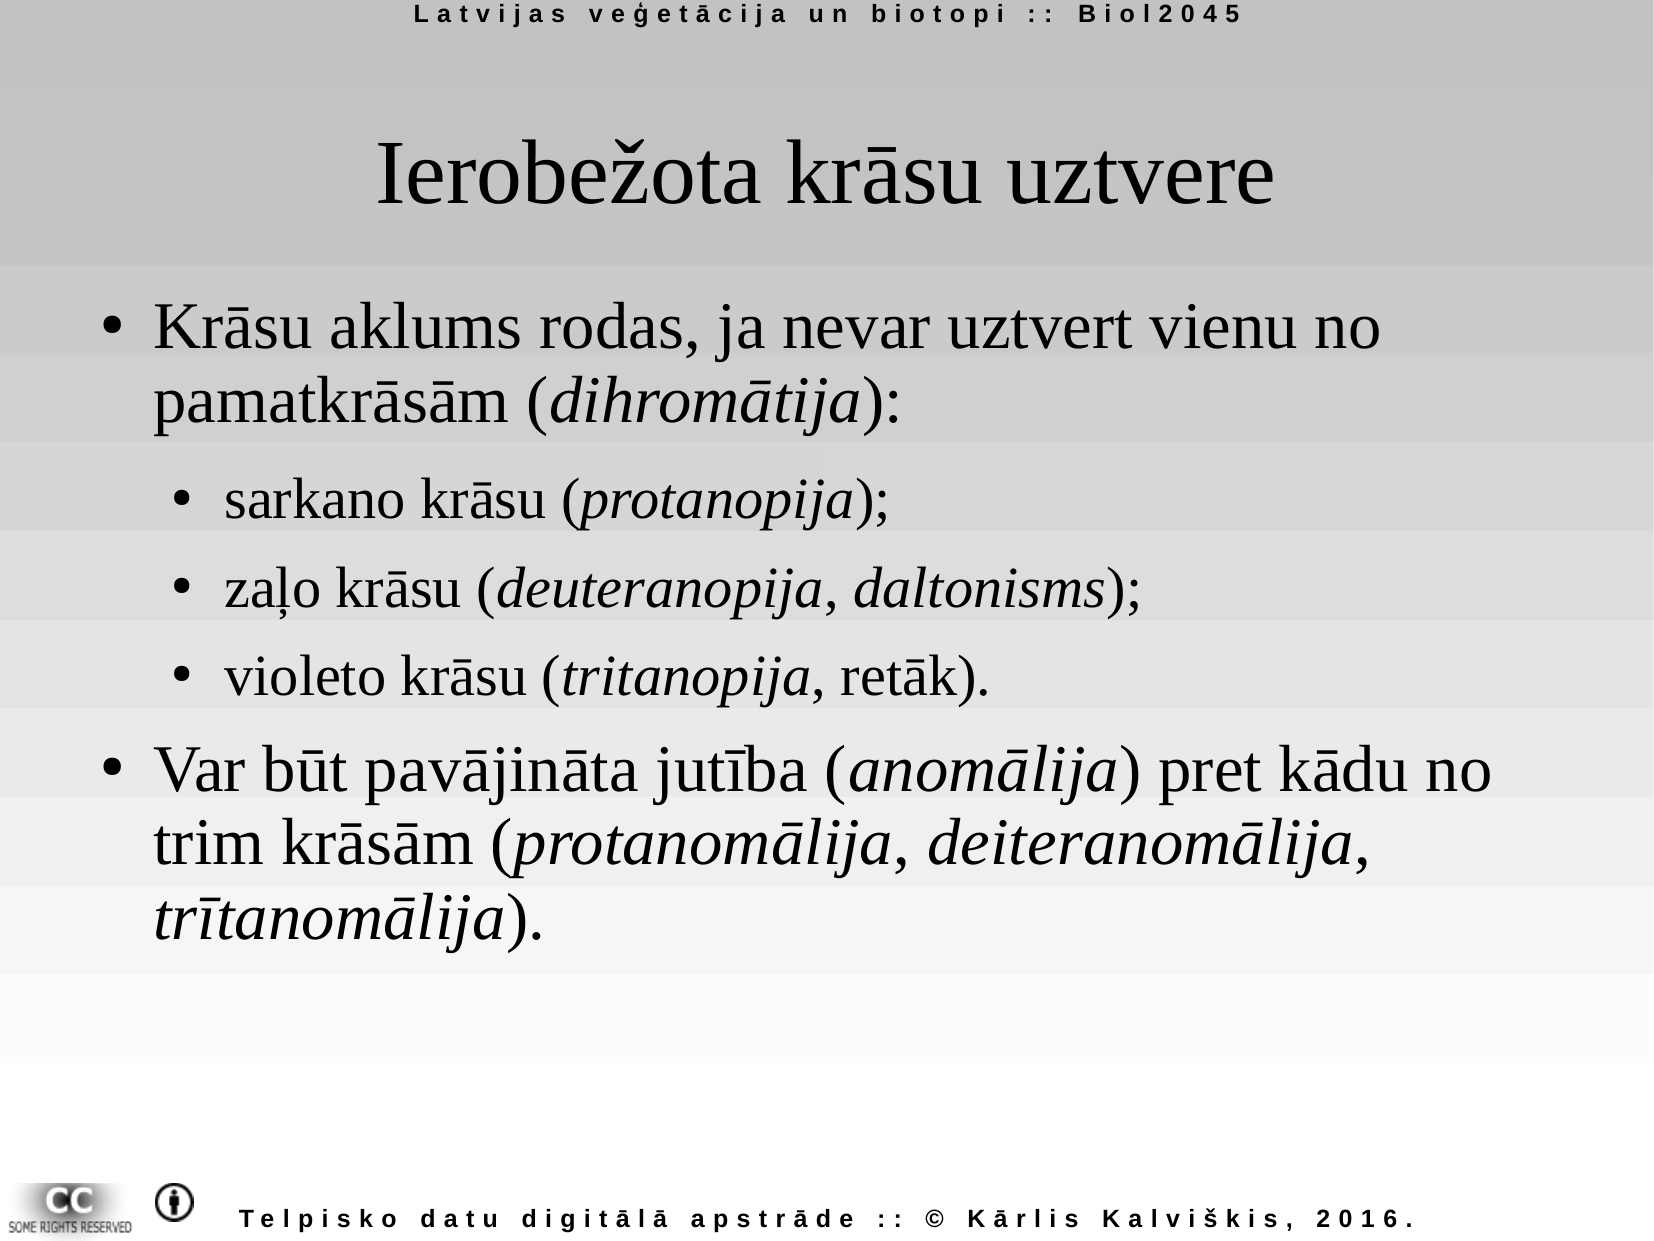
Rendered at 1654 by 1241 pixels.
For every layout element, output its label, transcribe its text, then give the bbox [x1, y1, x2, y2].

picture [0, 0, 1654, 1241]
list Krāsu aklums rodas, ja nevar uztvert vienu no pamatkrāsām (dihromātija): sarkano krāsu (protanopija); zaļo krāsu (deuteranopija, daltonisms); violeto krāsu (tritanopija, retāk). Var būt pavājināta jutība (anomālija) pret kādu no trim krāsām (protanomālija, deiteranomālija, trītanomālija). [82, 289, 1571, 1113]
title Ierobežota krāsu uztvere [29, 49, 1625, 296]
